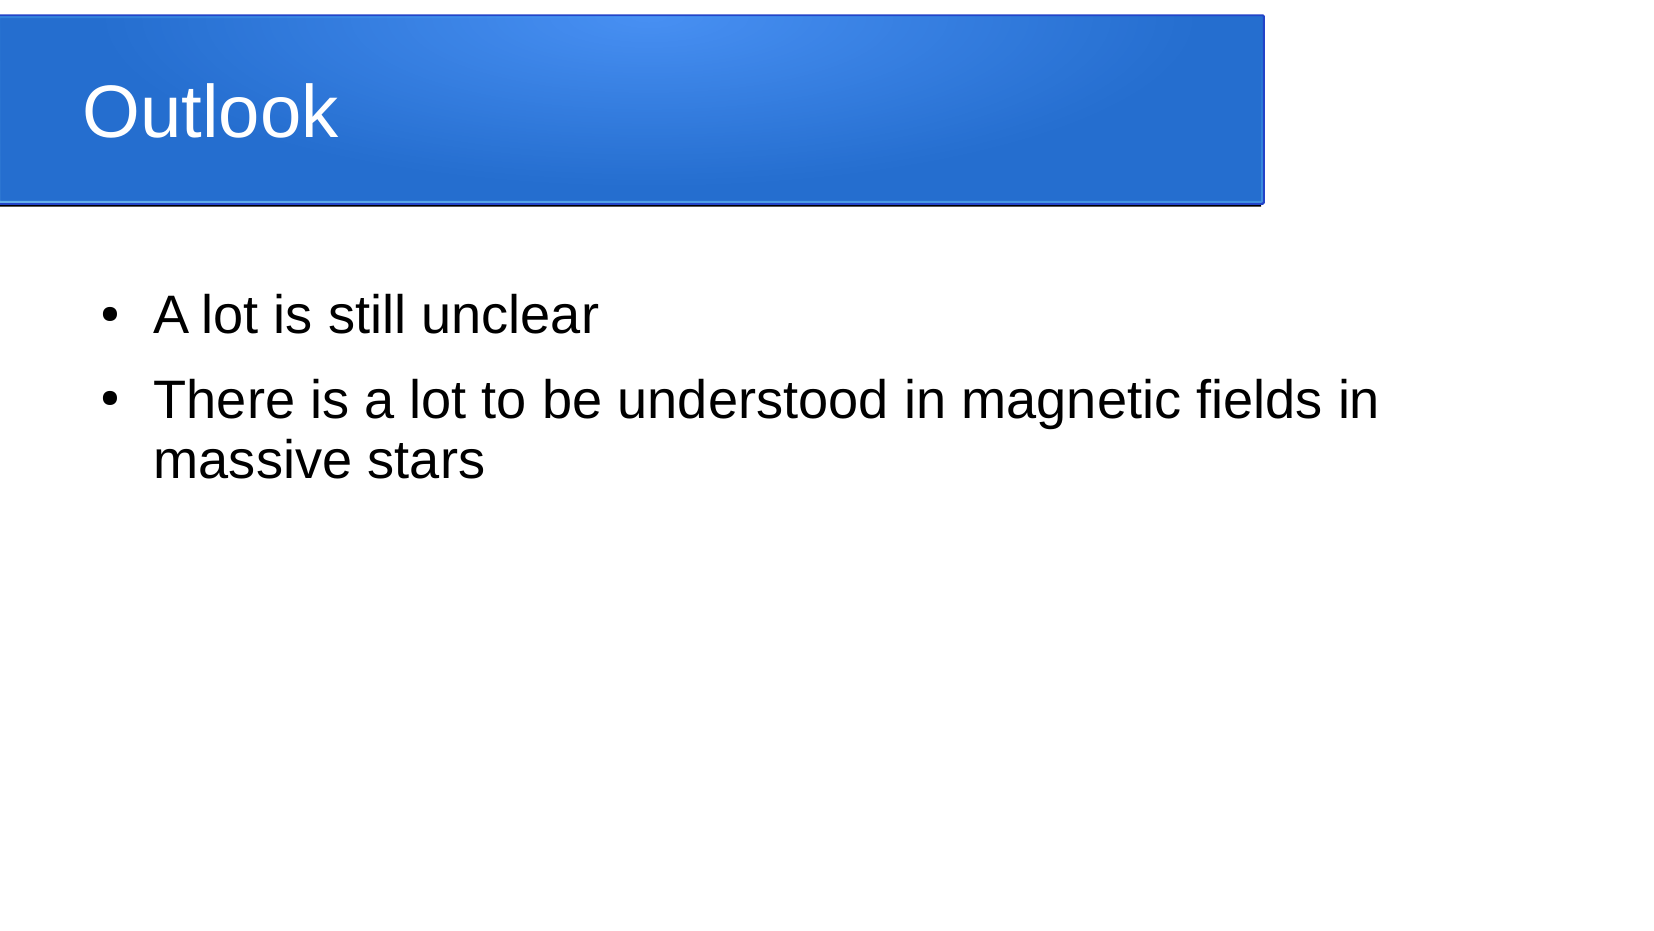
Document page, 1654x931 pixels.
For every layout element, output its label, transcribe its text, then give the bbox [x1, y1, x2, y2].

list A lot is still unclear There is a lot to be understood in magnetic fields in massive stars [82, 285, 1571, 825]
title Outlook [82, 35, 1235, 189]
